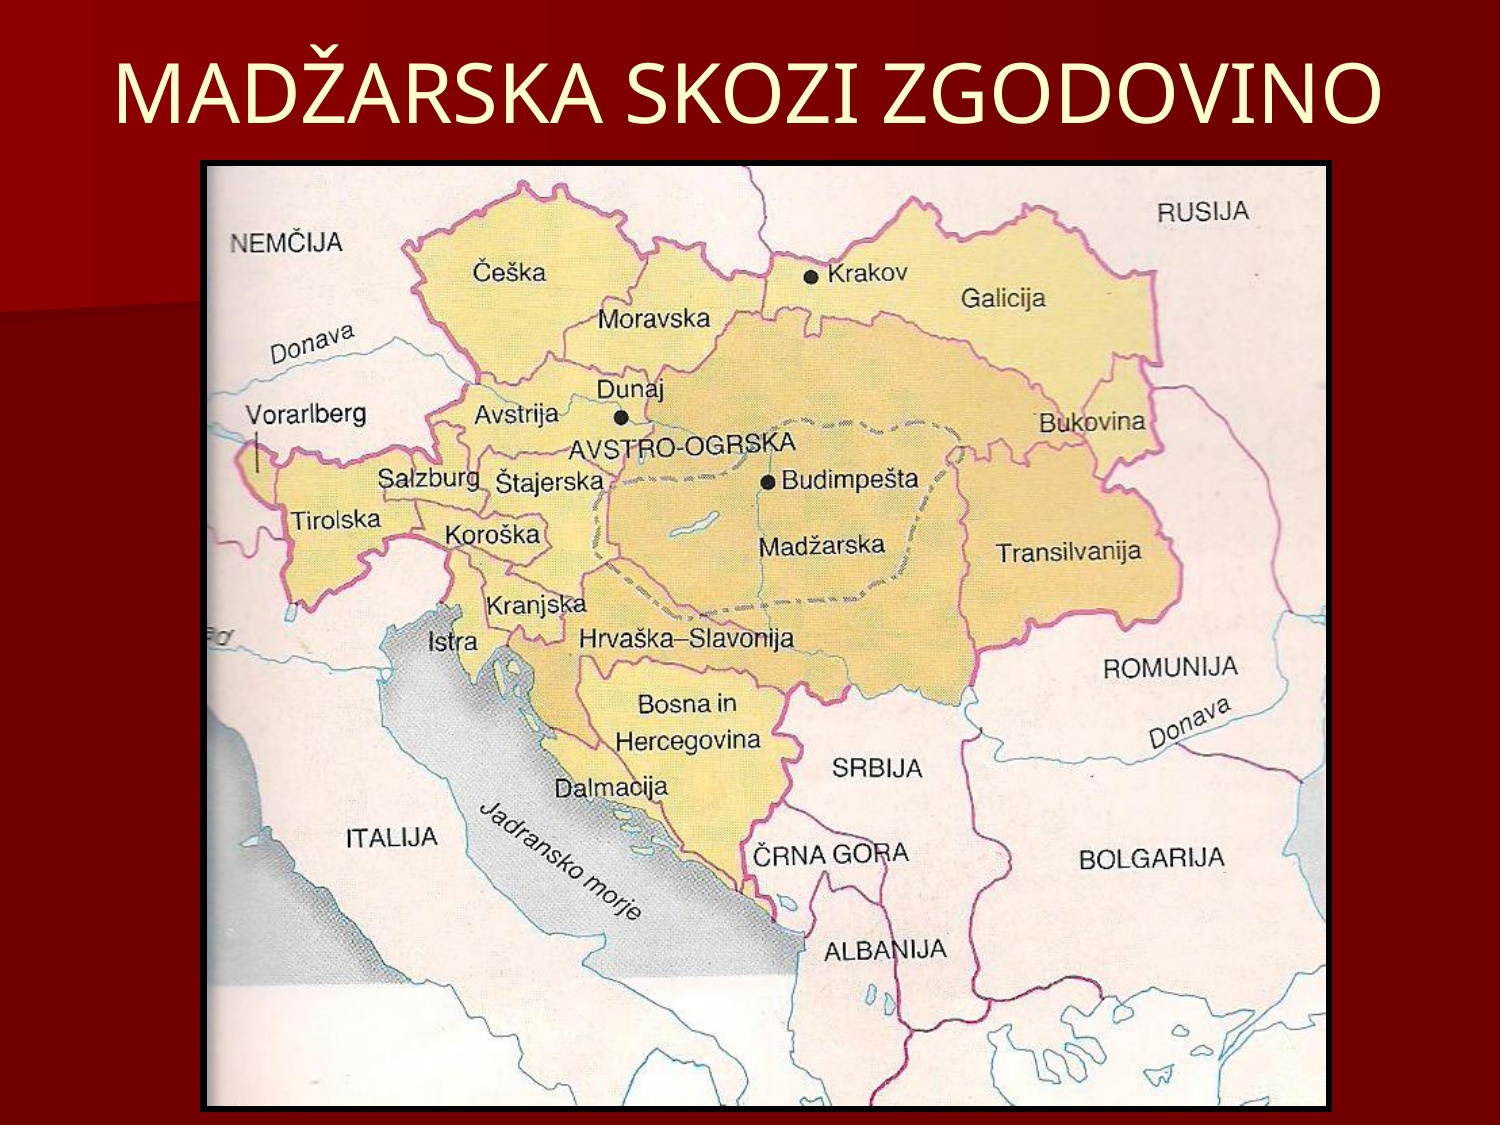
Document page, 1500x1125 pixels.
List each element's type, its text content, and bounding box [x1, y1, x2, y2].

picture [206, 166, 1326, 1106]
title MADŽARSKA SKOZI ZGODOVINO [75, 0, 1424, 185]
